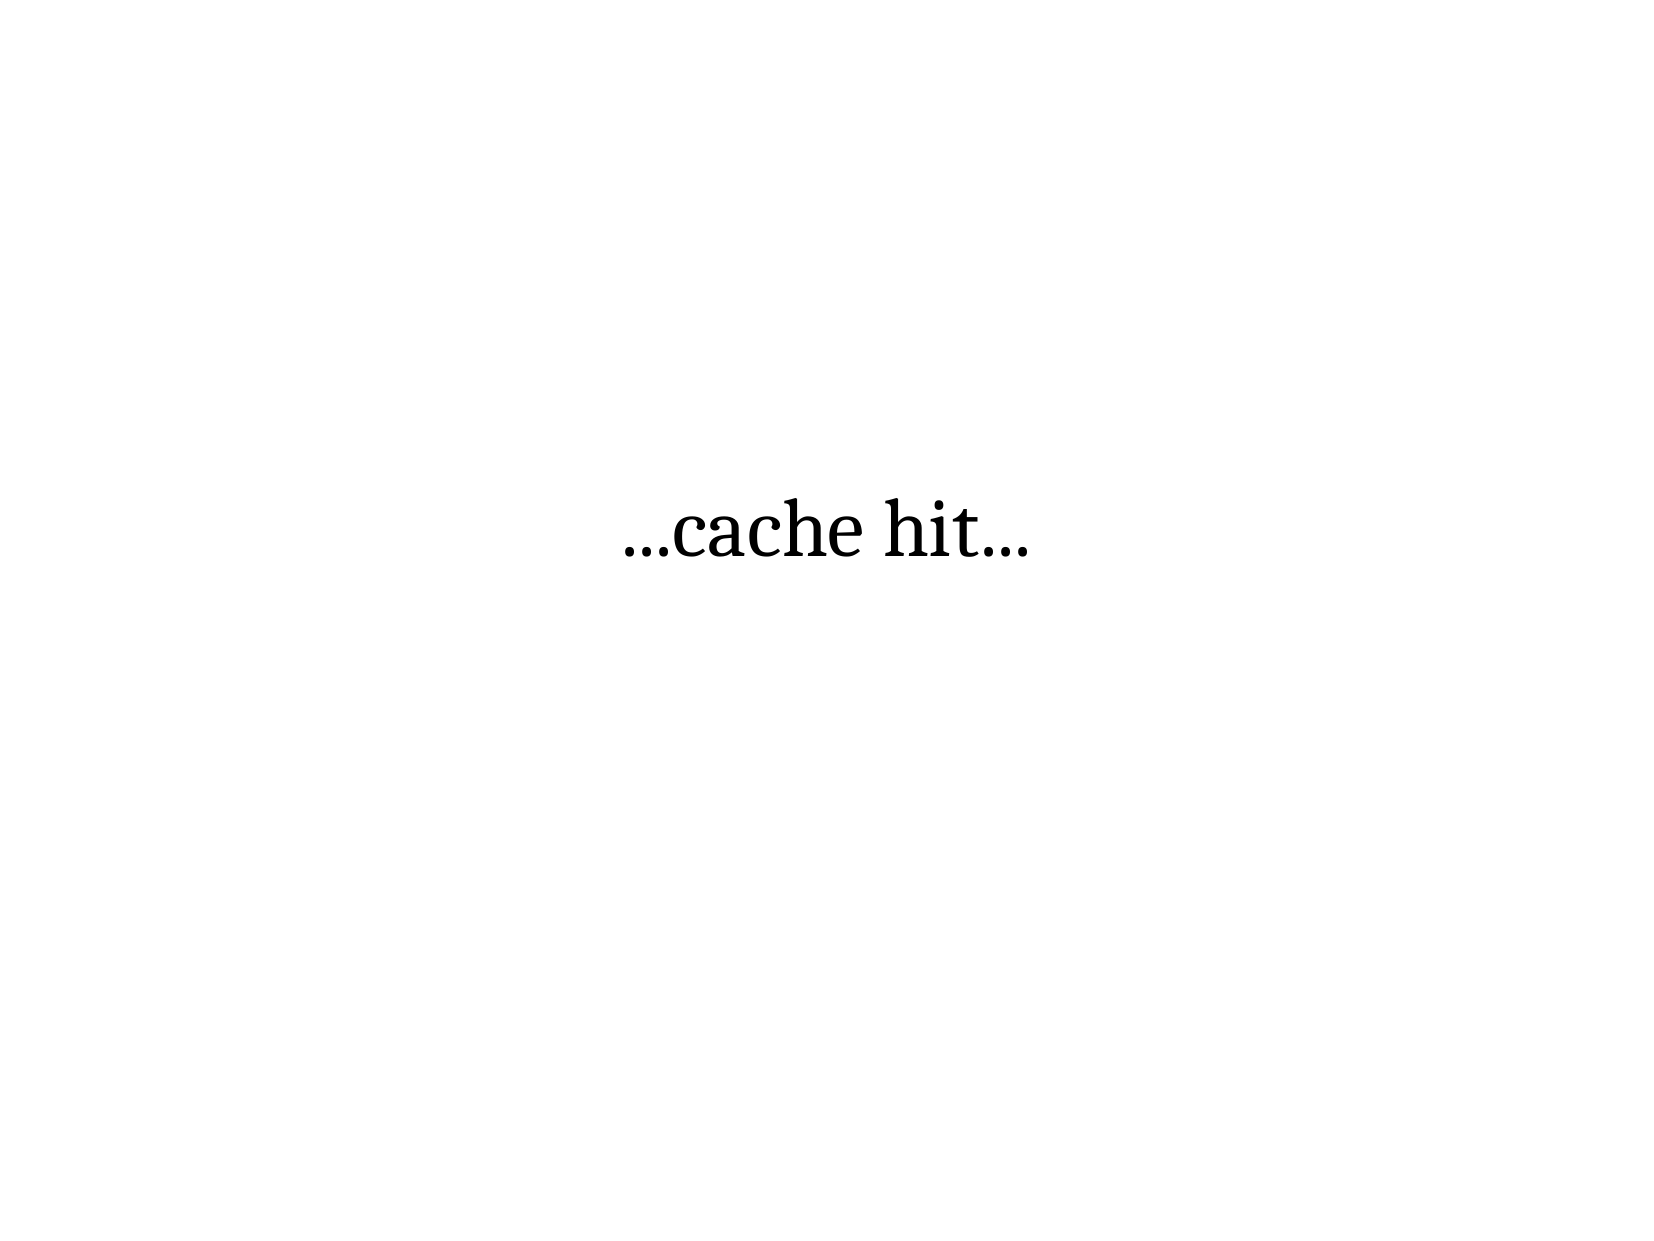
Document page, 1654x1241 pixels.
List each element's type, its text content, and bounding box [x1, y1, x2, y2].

subtitle ...cache hit... [82, 49, 1571, 1010]
